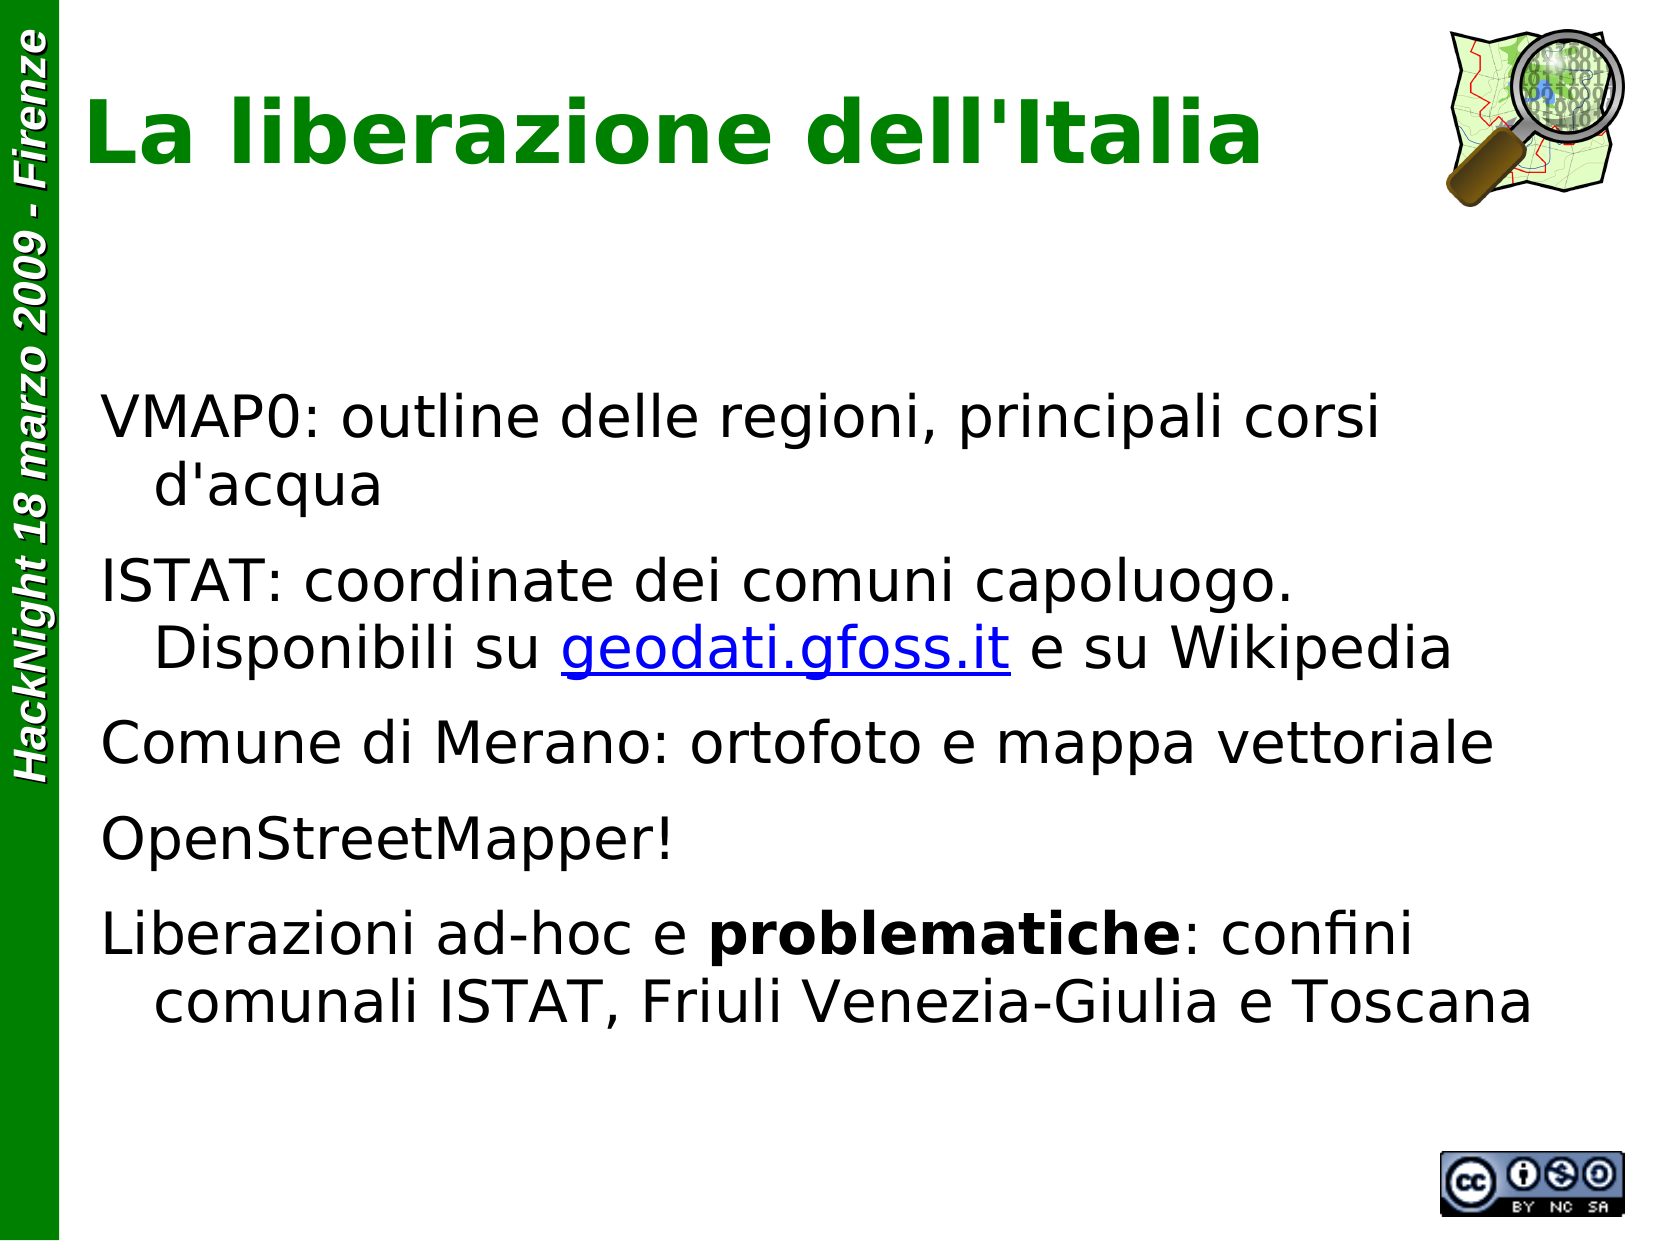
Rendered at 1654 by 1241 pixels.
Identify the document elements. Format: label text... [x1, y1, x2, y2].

picture [1440, 1151, 1625, 1217]
picture [1446, 29, 1625, 207]
title La liberazione dell'Italia [82, 36, 1359, 230]
list VMAP0: outline delle regioni, principali corsi d'acqua ISTAT: coordinate dei comuni capoluogo. Disponibili su geodati.gfoss.it e su Wikipedia Comune di Merano: ortofoto e mappa vettoriale OpenStreetMapper! Liberazioni ad-hoc e problematiche: confini comunali ISTAT, Friuli Venezia-Giulia e Toscana [82, 383, 1571, 1094]
